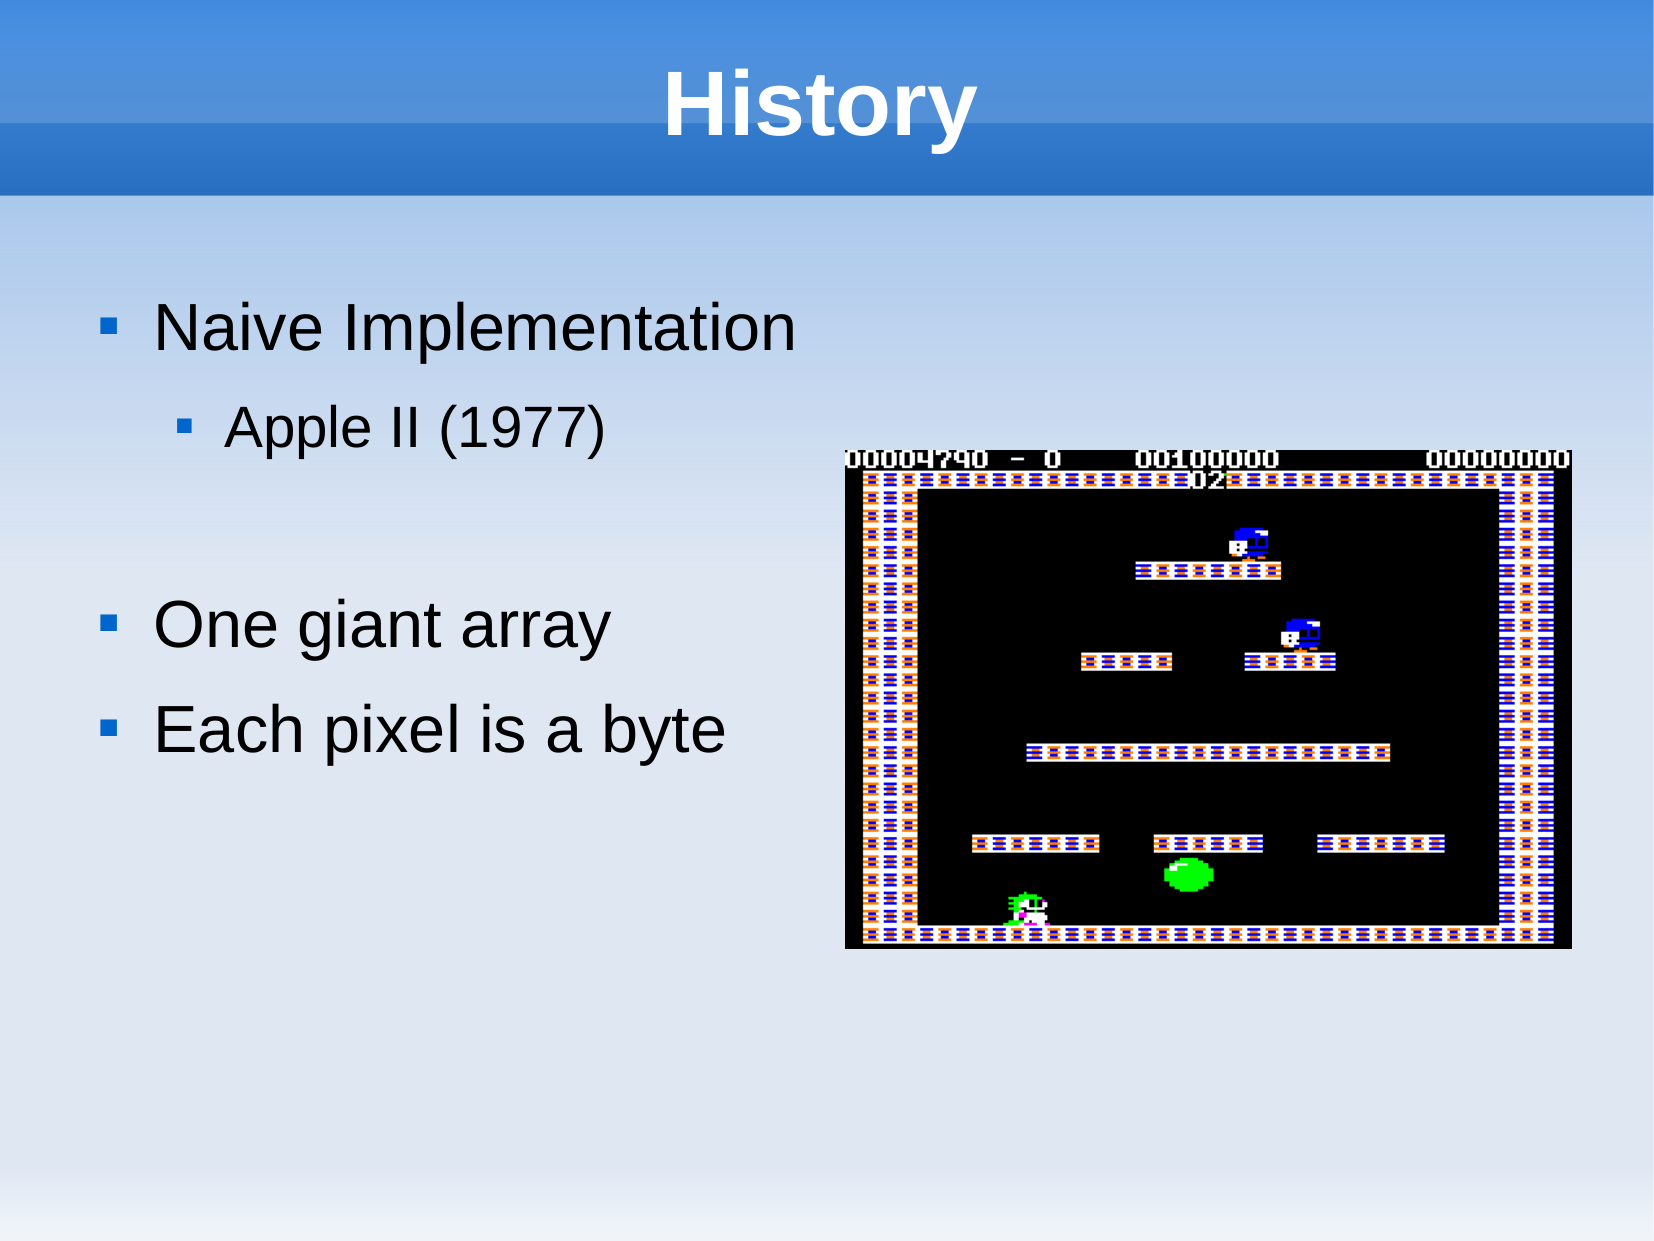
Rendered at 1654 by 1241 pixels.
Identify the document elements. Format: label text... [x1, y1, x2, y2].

picture [0, 0, 1654, 1241]
title History [76, 0, 1565, 208]
list Naive Implementation Apple II (1977) One giant array Each pixel is a byte [82, 290, 809, 1109]
